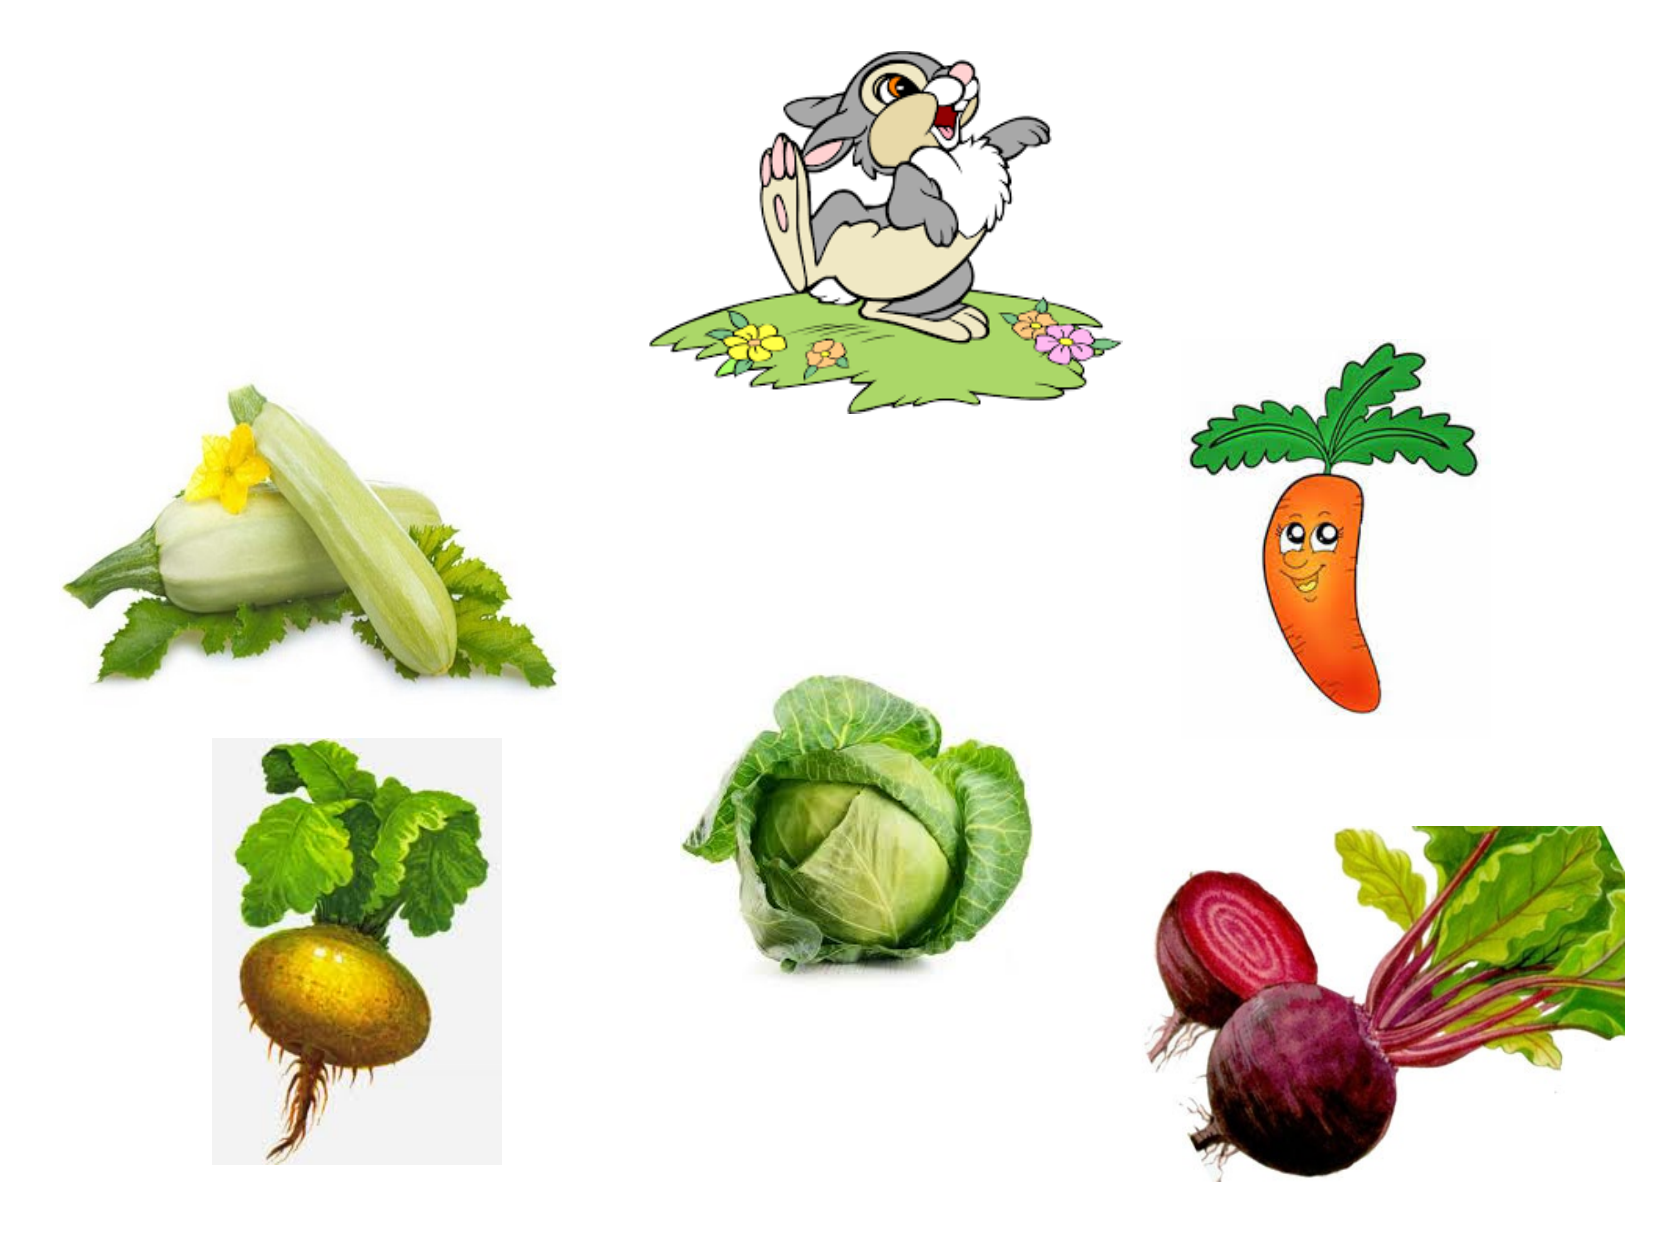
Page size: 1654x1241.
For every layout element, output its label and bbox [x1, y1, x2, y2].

picture [59, 354, 562, 709]
picture [680, 649, 1034, 998]
picture [1181, 339, 1491, 739]
picture [1122, 826, 1625, 1182]
picture [649, 51, 1123, 414]
picture [212, 738, 502, 1165]
